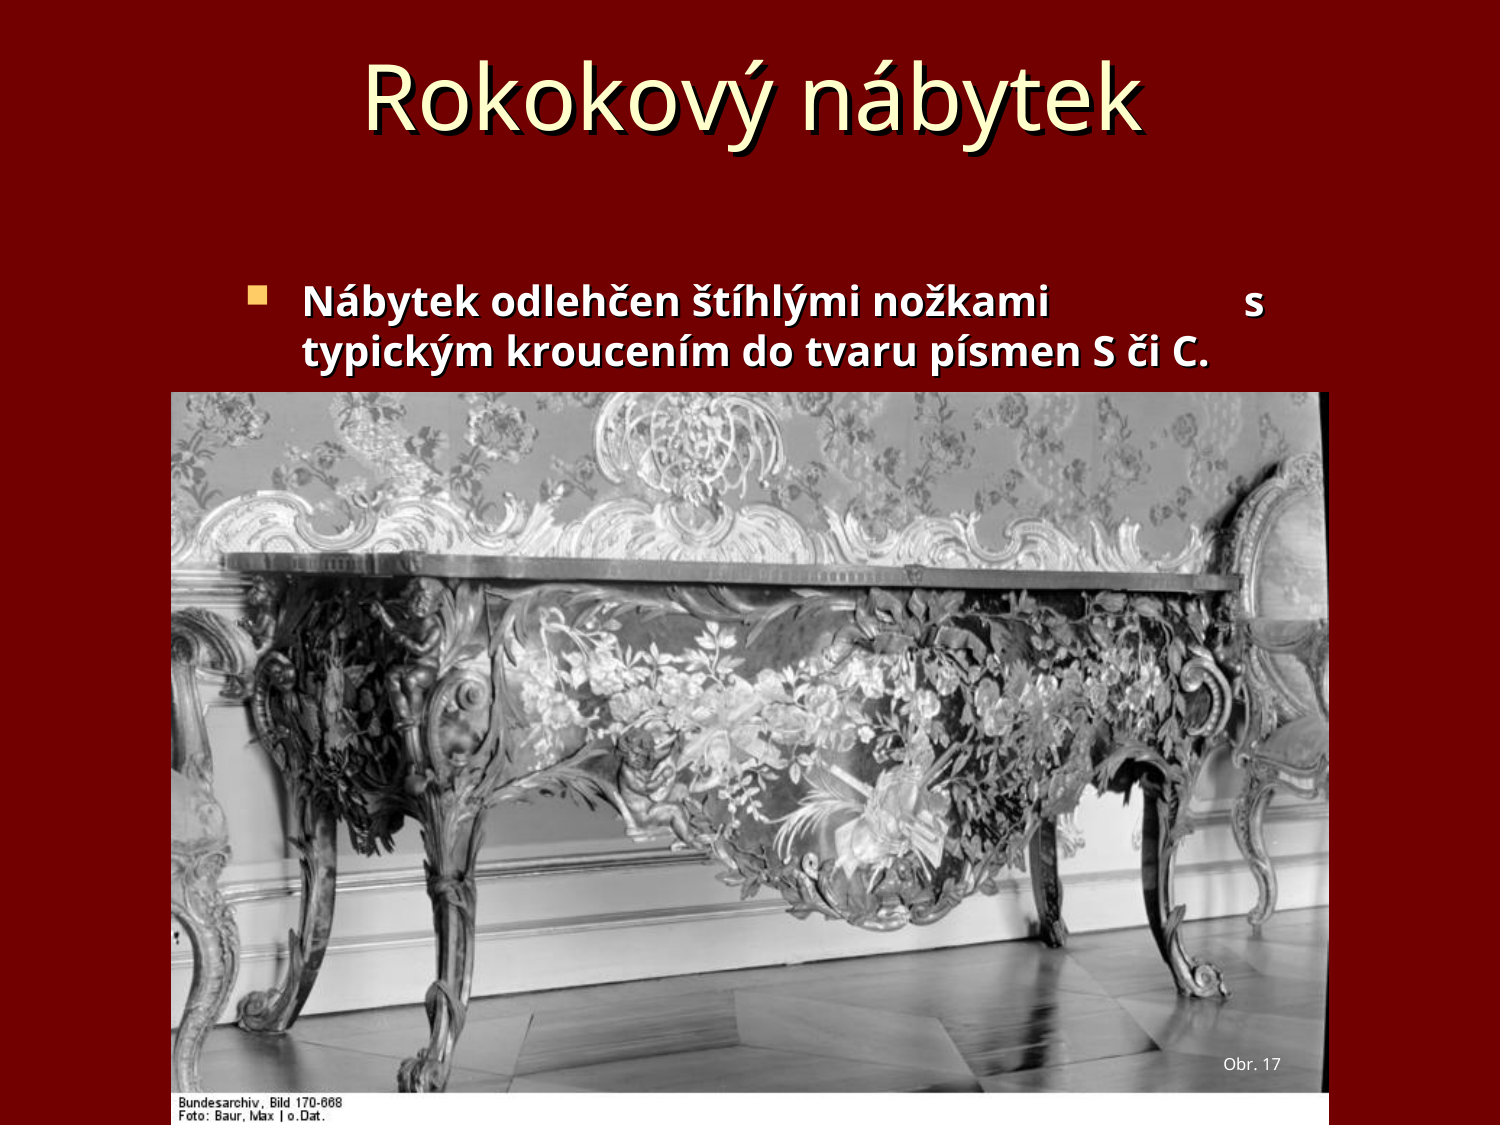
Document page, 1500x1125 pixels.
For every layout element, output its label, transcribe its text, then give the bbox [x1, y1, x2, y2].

text_box Obr. 17 [1208, 1046, 1297, 1082]
list Nábytek odlehčen štíhlými nožkami s typickým kroucením do tvaru písmen S či C. [230, 267, 1294, 392]
text_box [171, 392, 1329, 1125]
title Rokokový nábytek [76, 0, 1427, 188]
